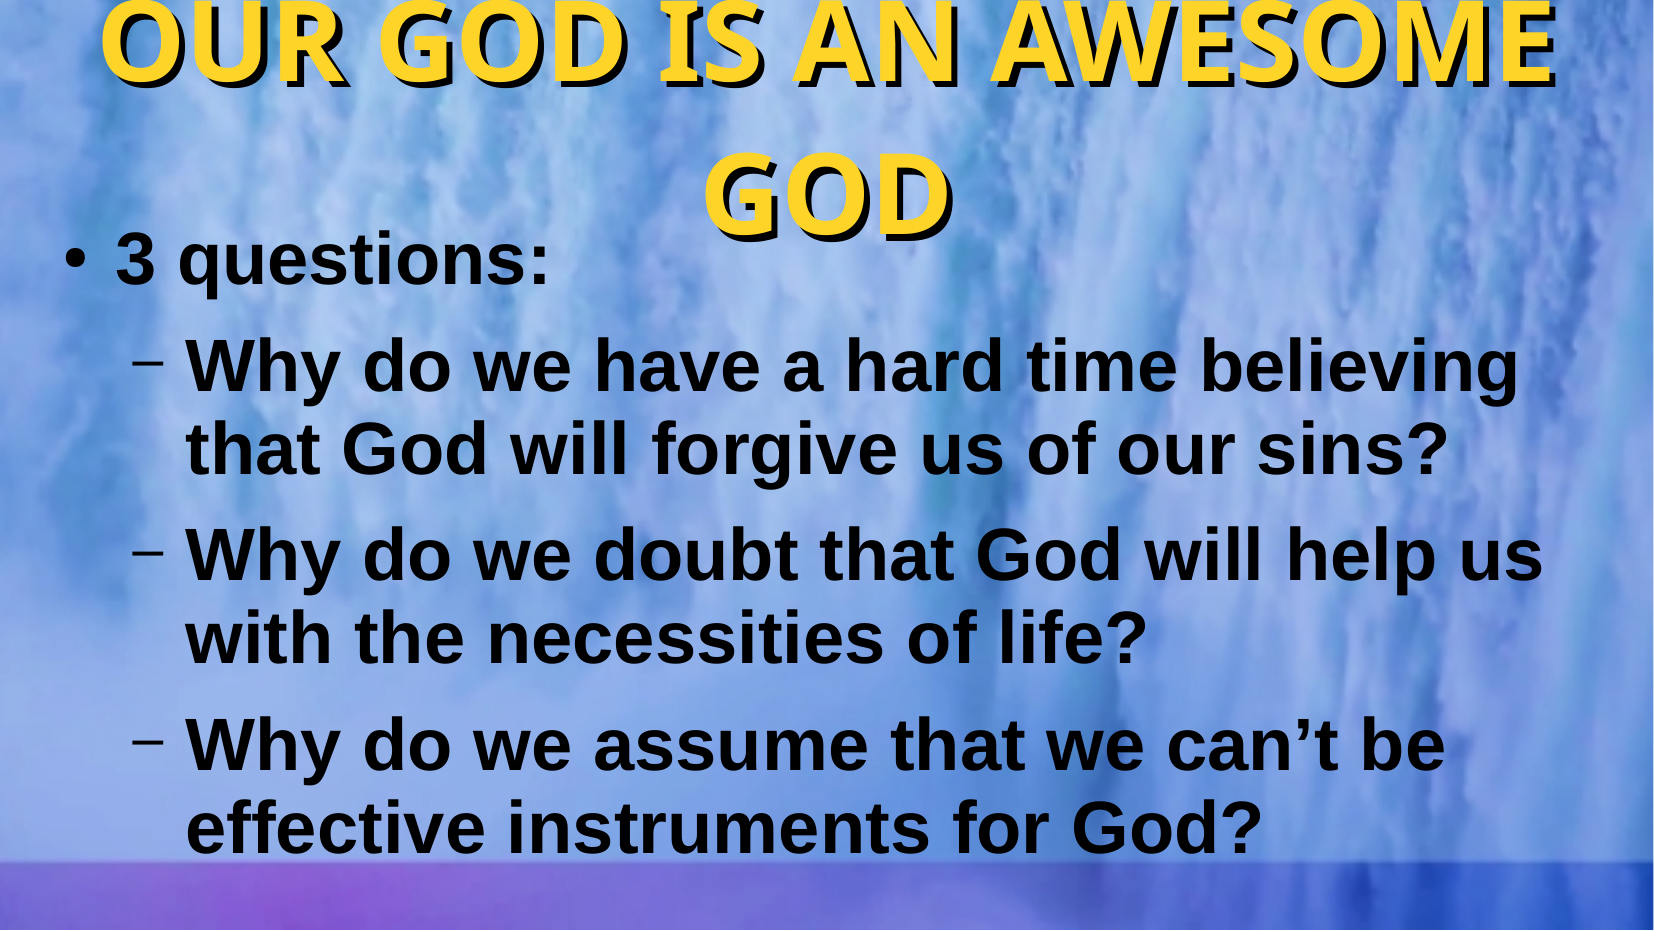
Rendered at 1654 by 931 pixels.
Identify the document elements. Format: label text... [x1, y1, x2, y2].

picture [0, 255, 1654, 930]
title OUR GOD IS AN AWESOME GOD [0, 0, 1654, 255]
list 3 questions: Why do we have a hard time believing that God will forgive us of our sins? Why do we doubt that God will help us with the necessities of life? Why do we assume that we can’t be effective instruments for God? [45, 217, 1636, 871]
